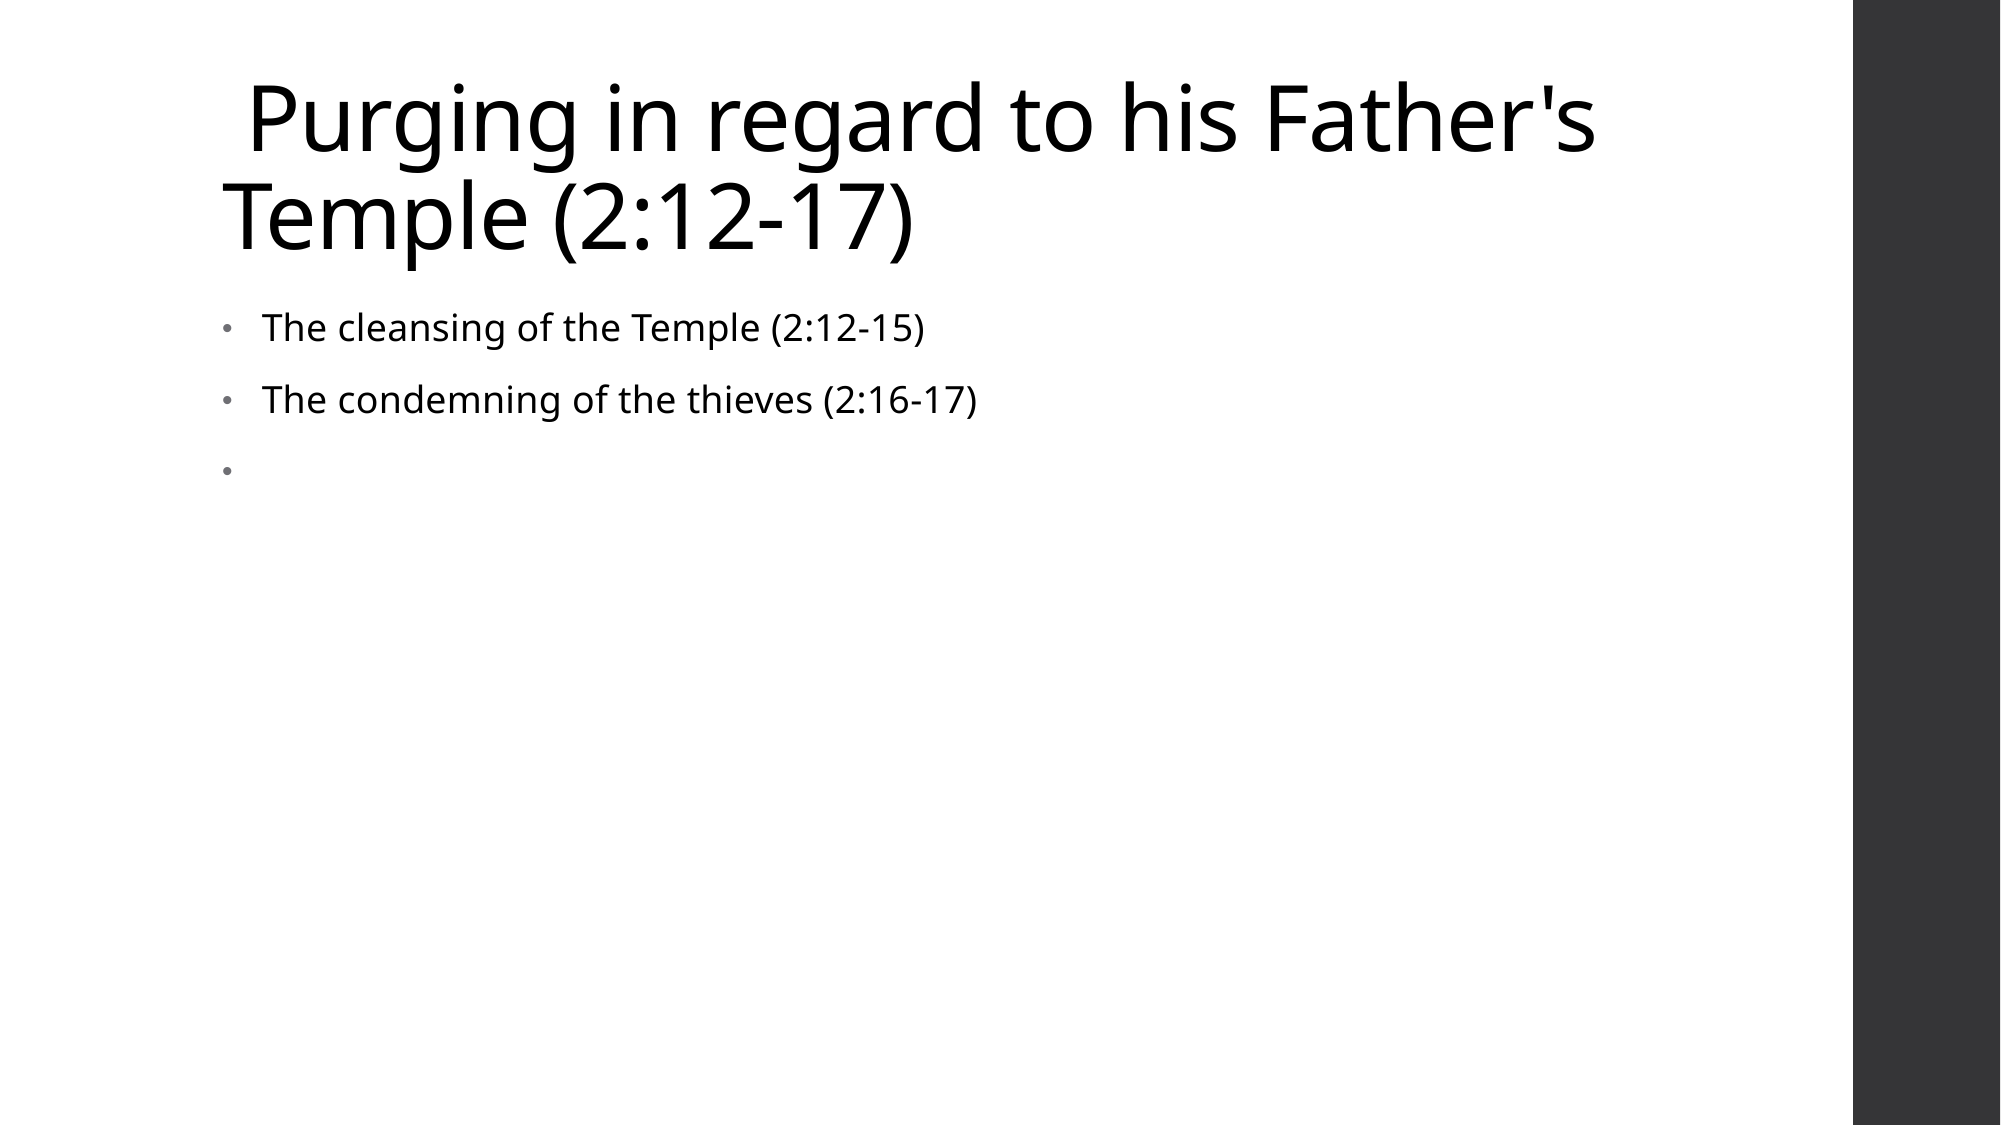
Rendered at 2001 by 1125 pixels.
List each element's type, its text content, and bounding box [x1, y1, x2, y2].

list The cleansing of the Temple (2:12-15) The condemning of the thieves (2:16-17) [206, 299, 1617, 1014]
title Purging in regard to his Father's Temple (2:12-17) [206, 60, 1797, 278]
